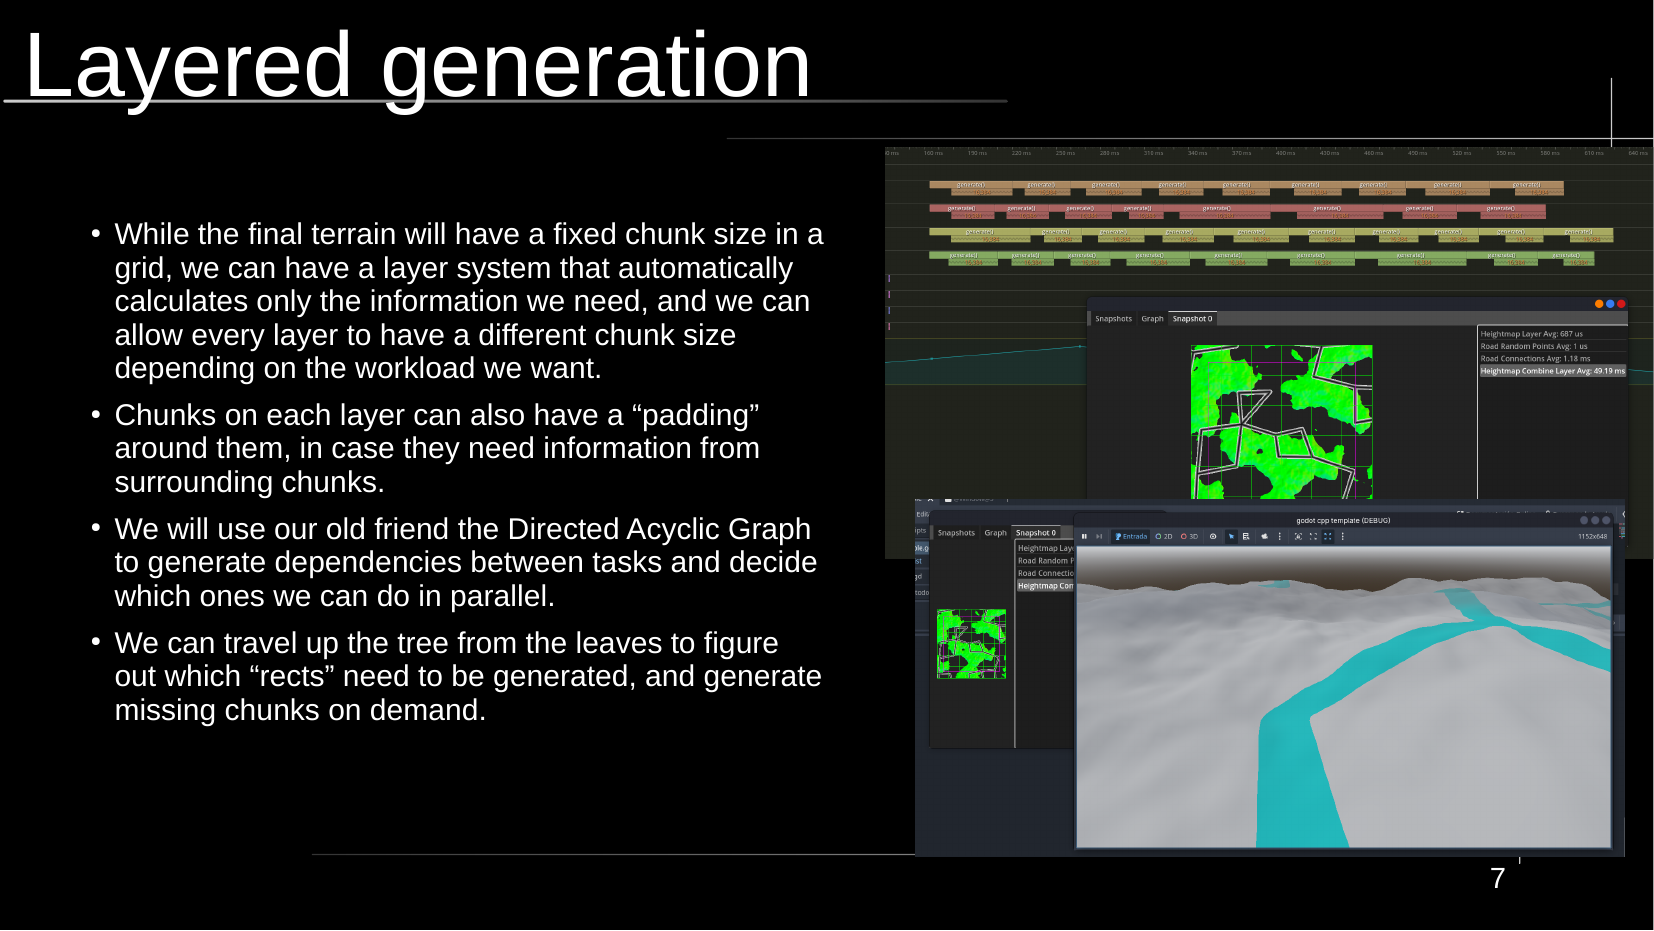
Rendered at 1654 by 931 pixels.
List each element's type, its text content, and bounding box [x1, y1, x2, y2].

title Layered generation [23, 11, 1589, 119]
picture [885, 147, 1654, 857]
list While the final terrain will have a fixed chunk size in a grid, we can have a layer system that automatically calculates only the information we need, and we can allow every layer to have a different chunk size depending on the workload we want. Chunks on each layer can also have a “padding” around them, in case they need information from surrounding chunks. We will use our old friend the Directed Acyclic Graph to generate dependencies between tasks and decide which ones we can do in parallel. We can travel up the tree from the leaves to figure out which “rects” need to be generated, and generate missing chunks on demand. [82, 217, 827, 758]
